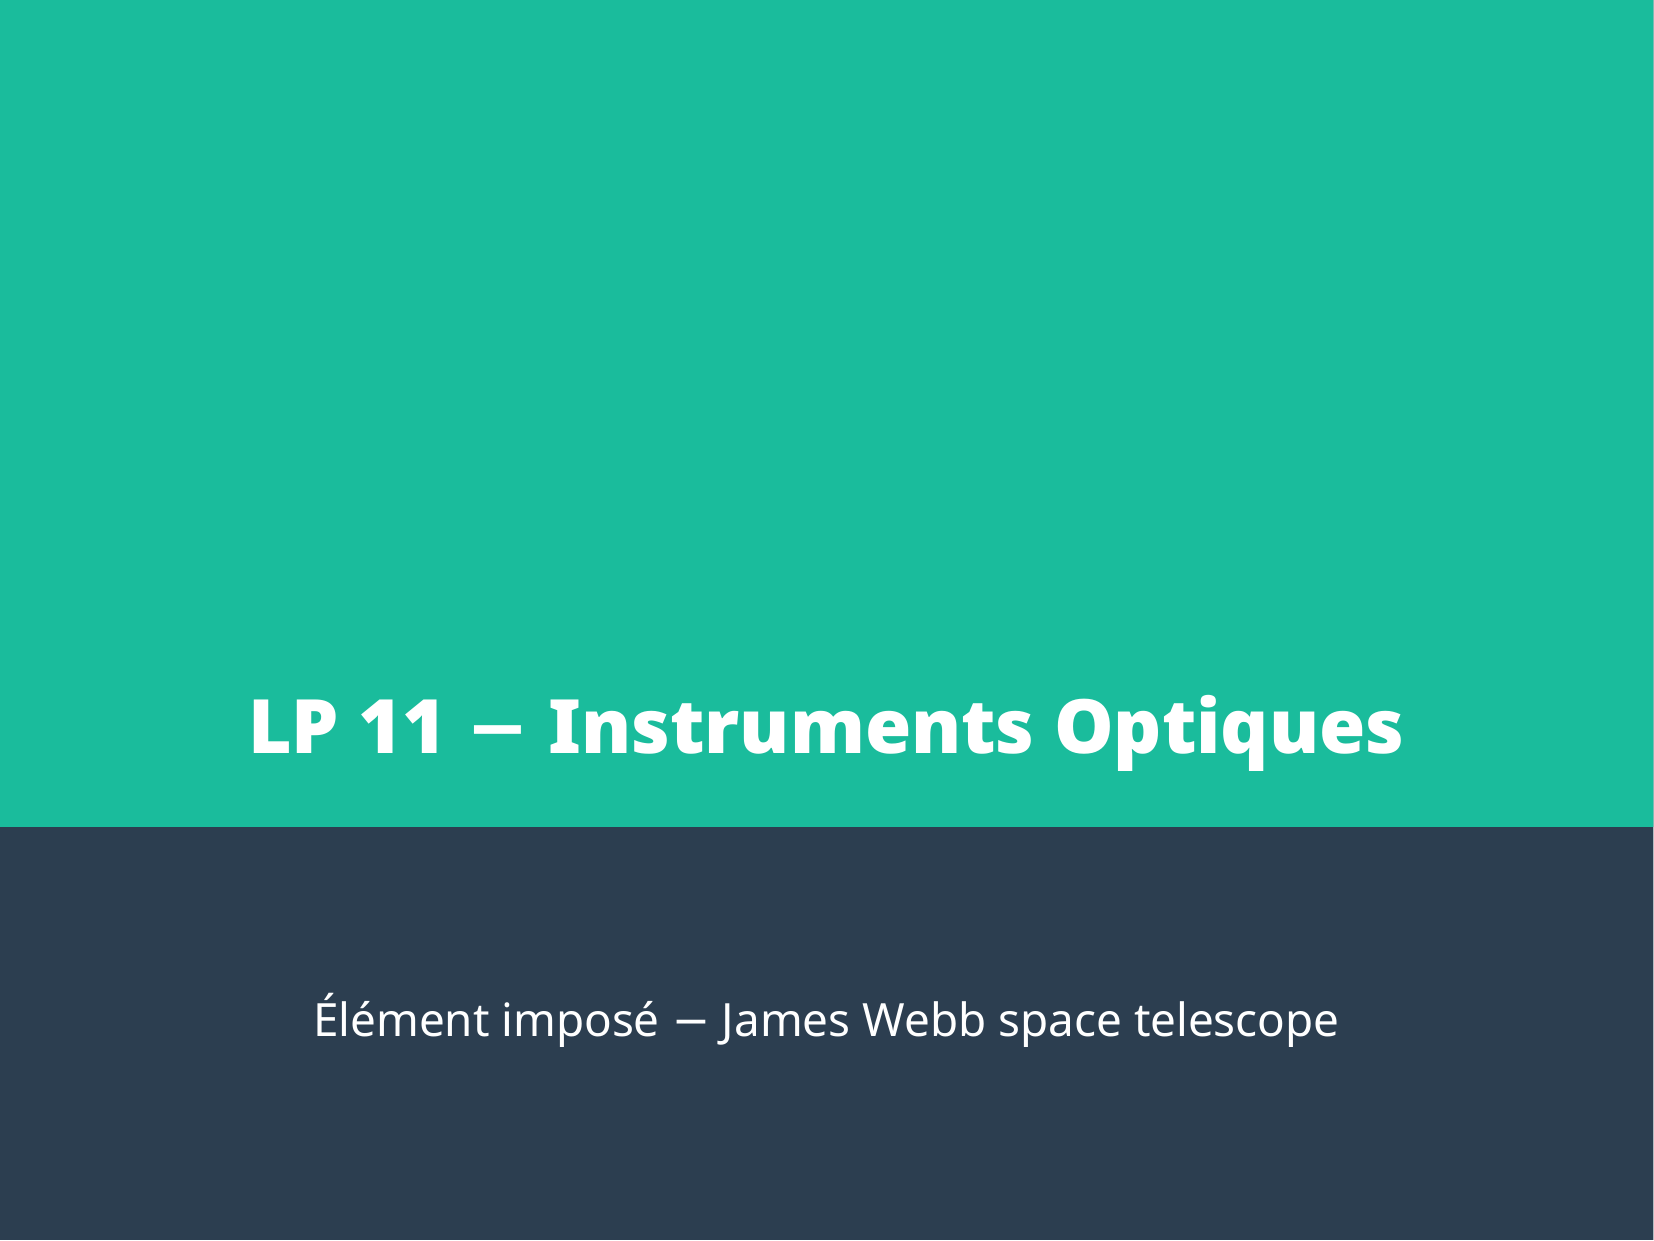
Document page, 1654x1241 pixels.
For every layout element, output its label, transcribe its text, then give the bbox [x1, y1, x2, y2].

title LP 11 − Instruments Optiques [59, 620, 1595, 778]
subtitle Élément imposé − James Webb space telescope [59, 856, 1595, 1182]
